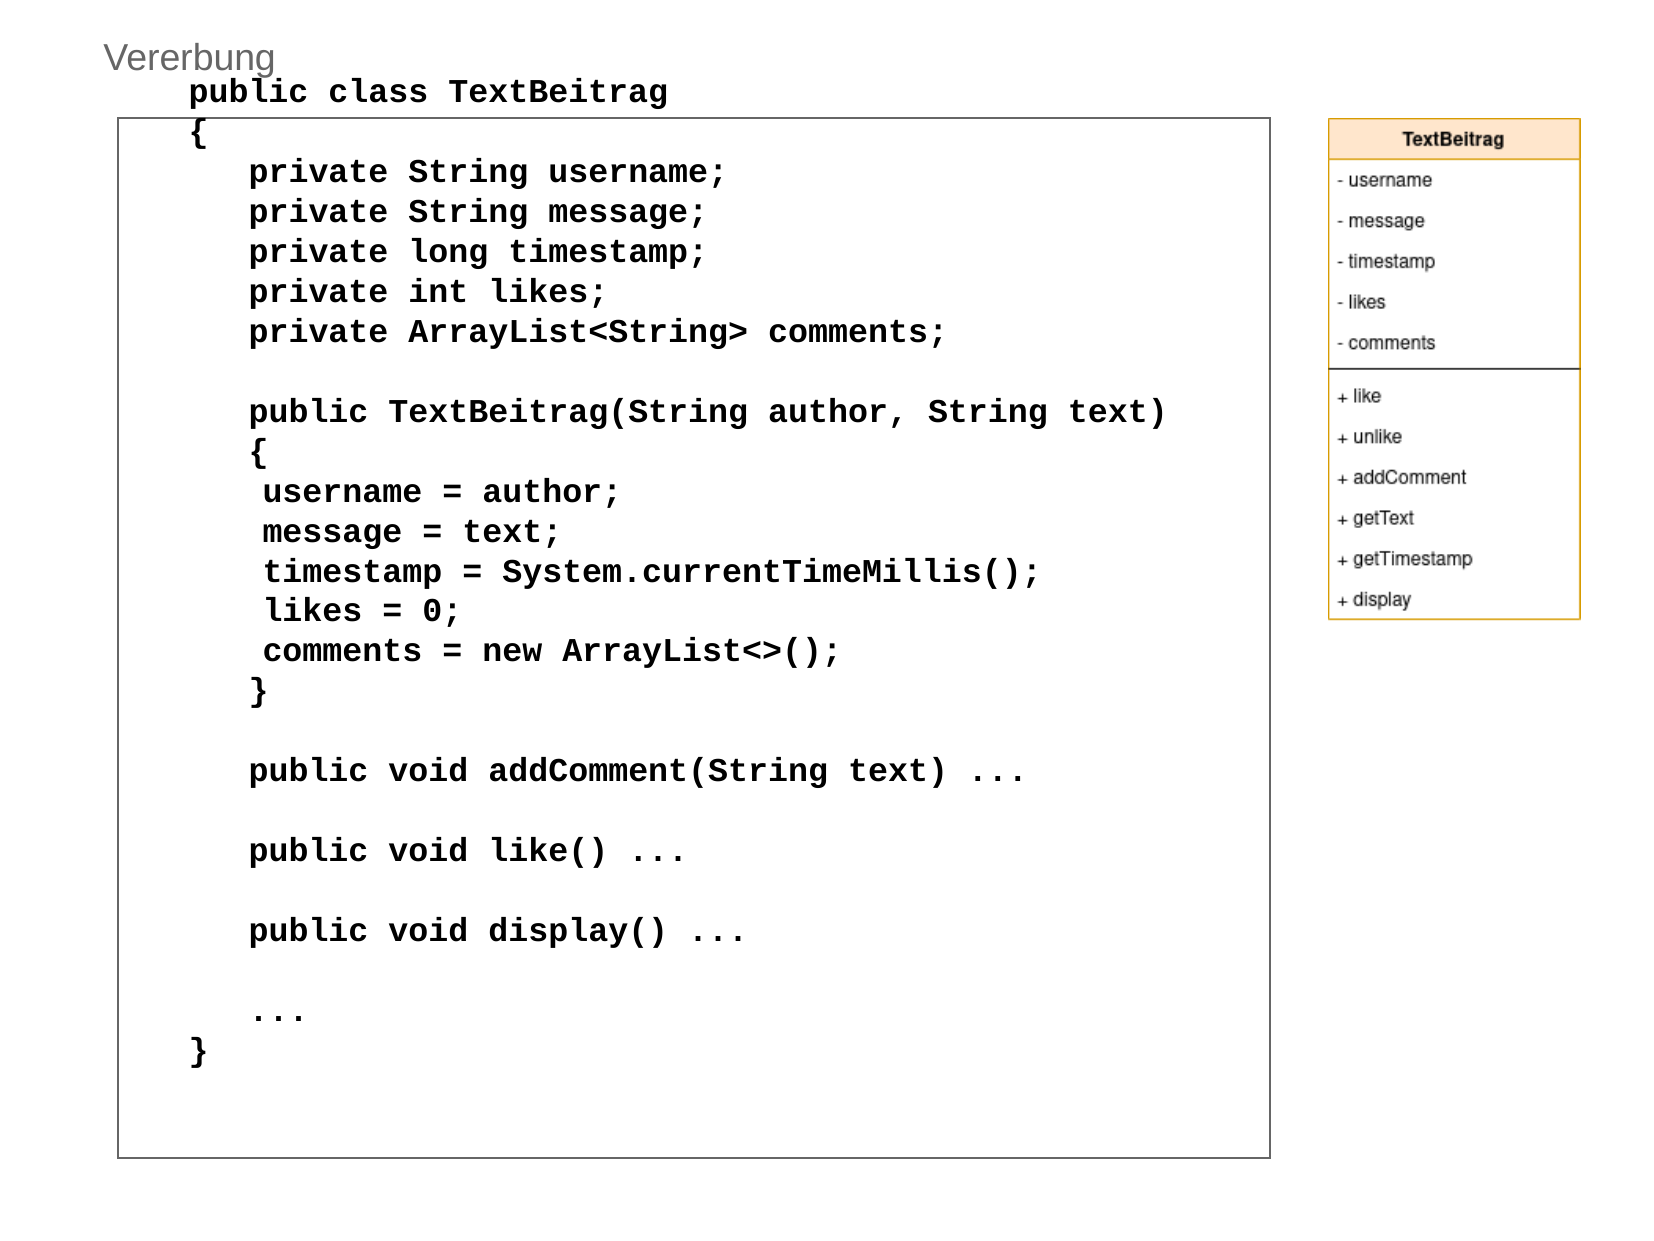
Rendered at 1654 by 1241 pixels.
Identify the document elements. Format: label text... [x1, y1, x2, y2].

text_box Vererbung [88, 29, 1565, 87]
text_box public class TextBeitrag { private String username; private String message; private long timestamp; private int likes; private ArrayList<String> comments; public TextBeitrag(String author, String text) { username = author; message = text; timestamp = System.currentTimeMillis(); likes = 0; comments = new ArrayList<>(); } public void addComment(String text) ... public void like() ... public void display() ... ... } [118, 118, 1270, 1159]
picture [1328, 118, 1581, 625]
